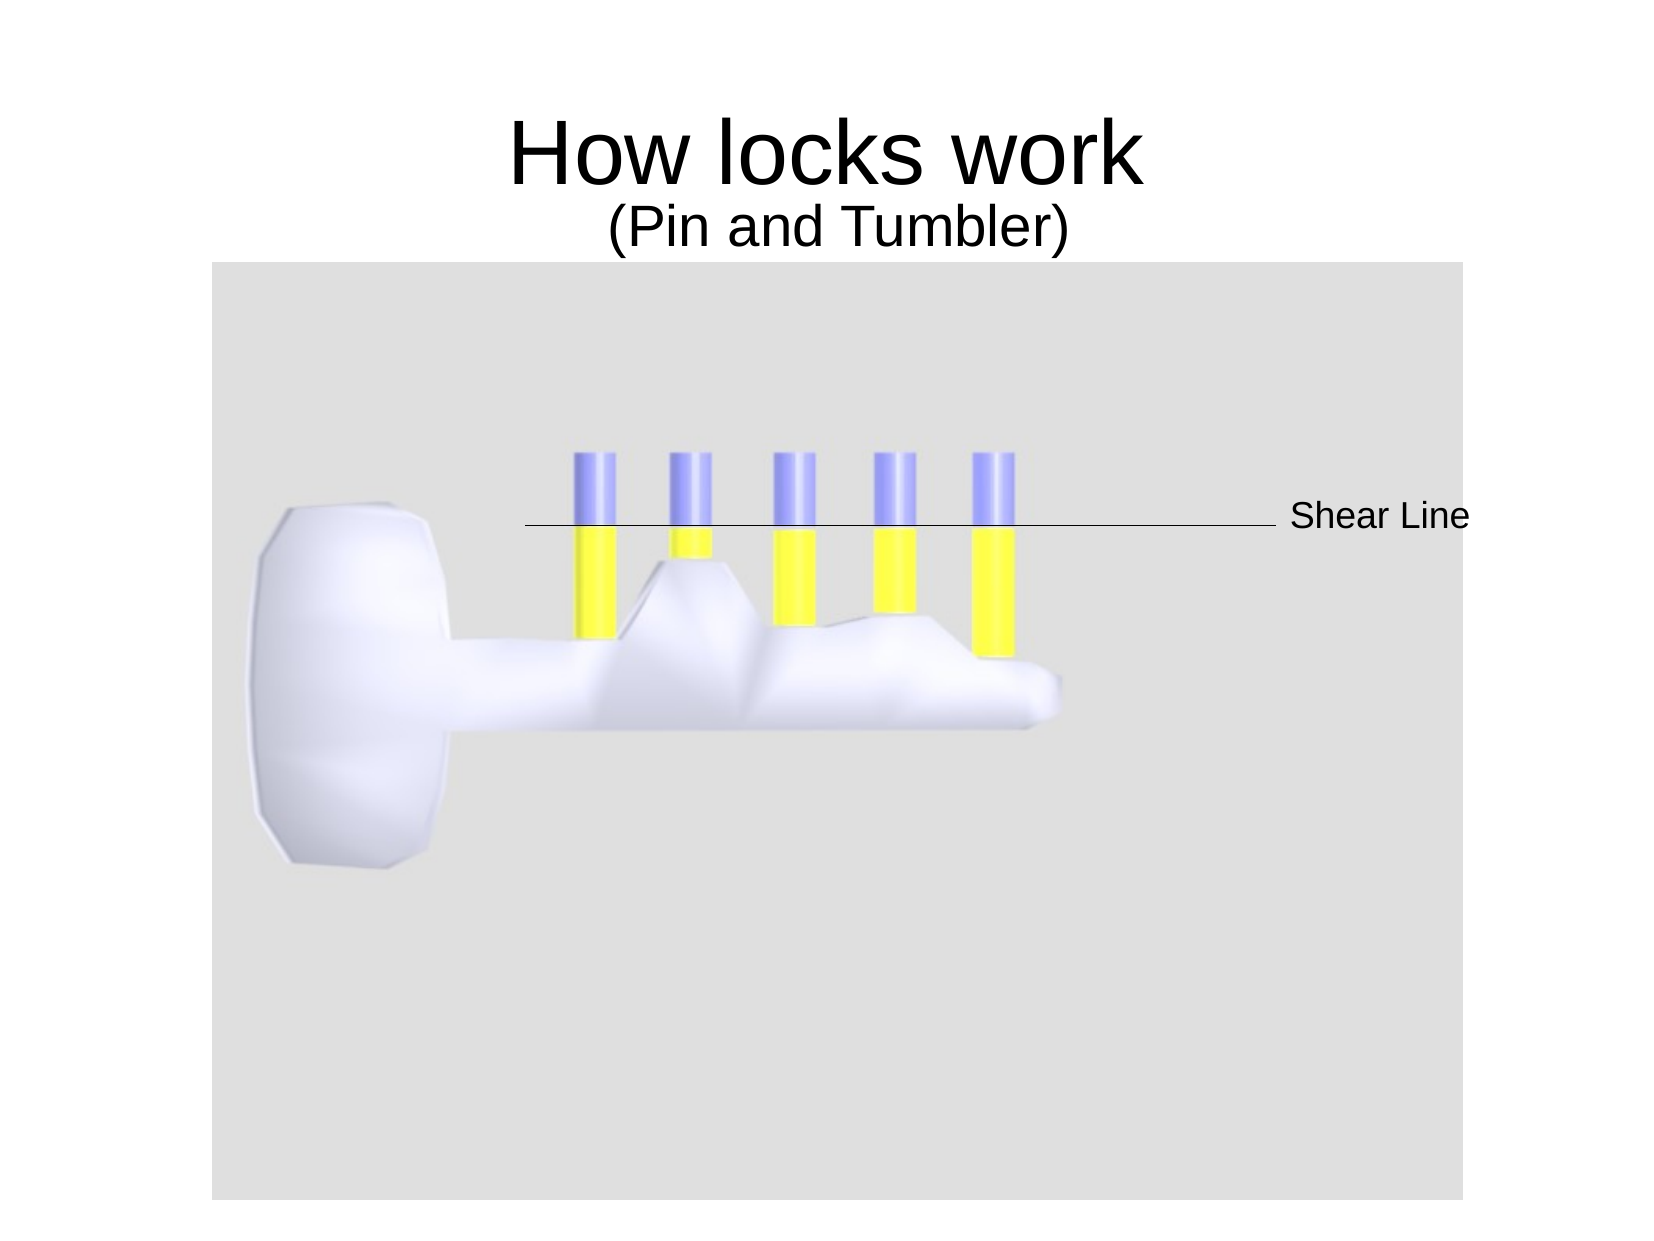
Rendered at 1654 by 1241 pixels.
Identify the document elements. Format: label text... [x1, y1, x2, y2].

text_box Shear Line [1275, 487, 1538, 545]
picture [212, 262, 1463, 1201]
title How locks work [82, 56, 1571, 250]
subtitle (Pin and Tumbler) [600, 187, 1080, 262]
